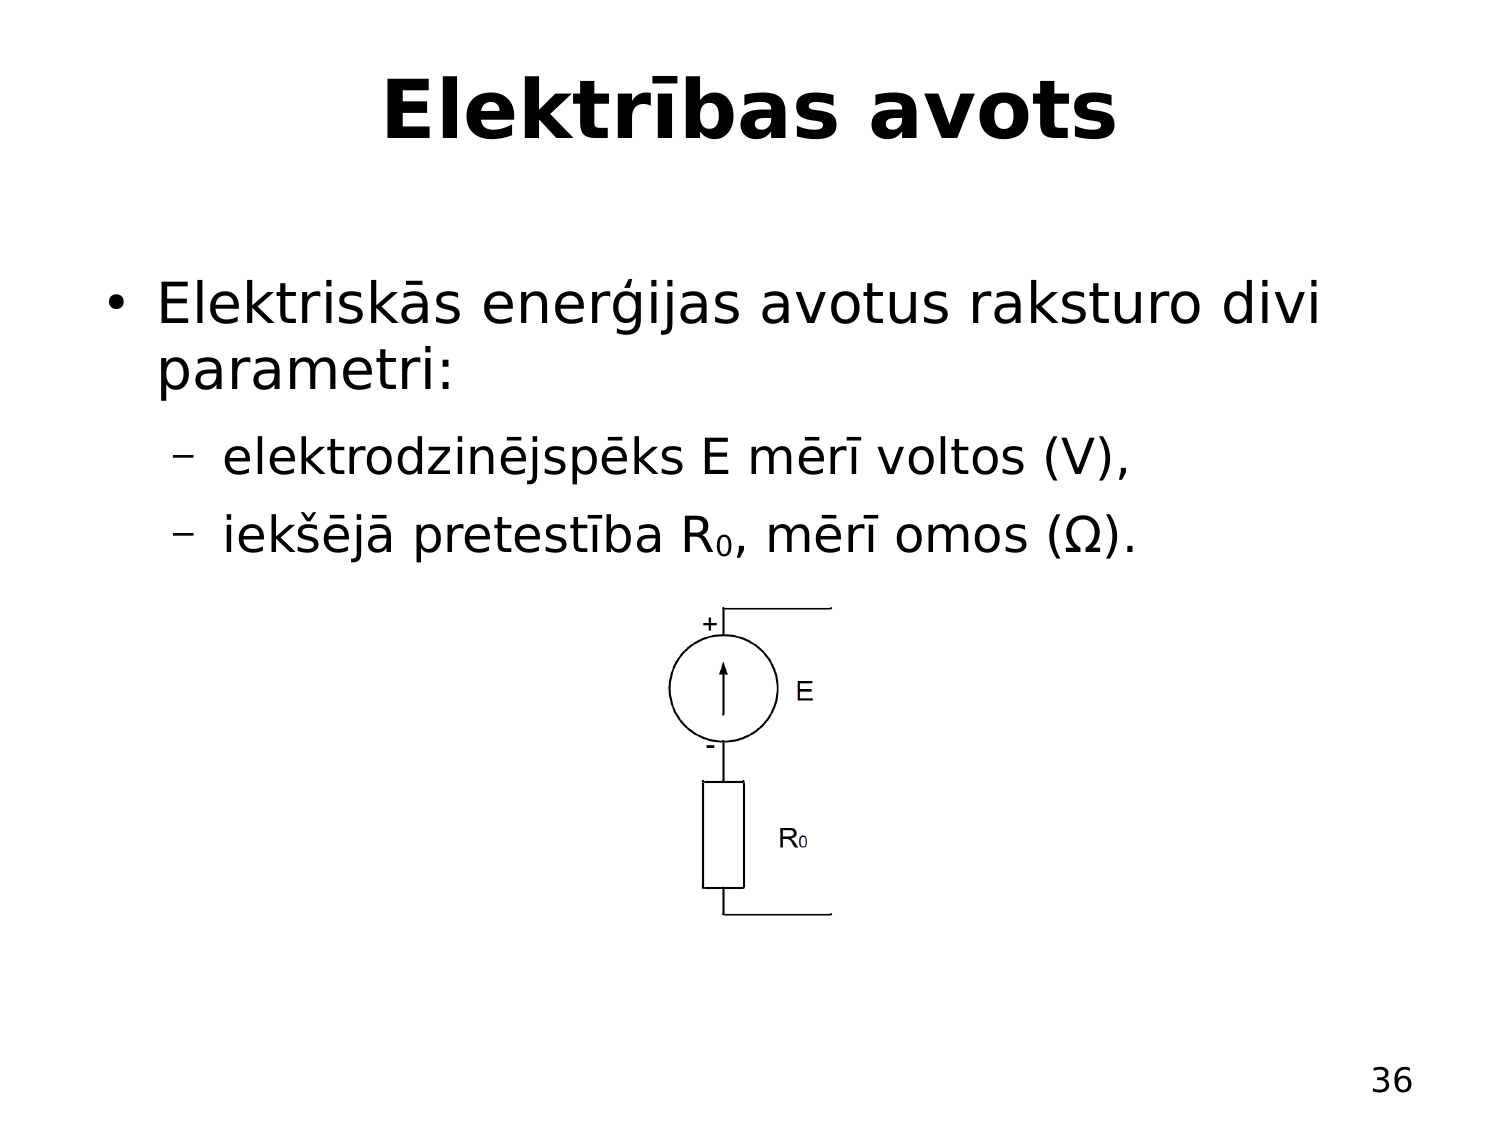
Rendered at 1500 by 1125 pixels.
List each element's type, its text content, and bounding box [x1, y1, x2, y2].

title Elektrības avots [75, 44, 1425, 177]
list Elektriskās enerģijas avotus raksturo divi parametri: elektrodzinējspēks E mērī voltos (V), iekšējā pretestība R0, mērī omos (Ω). [75, 263, 1425, 575]
picture [667, 603, 833, 916]
